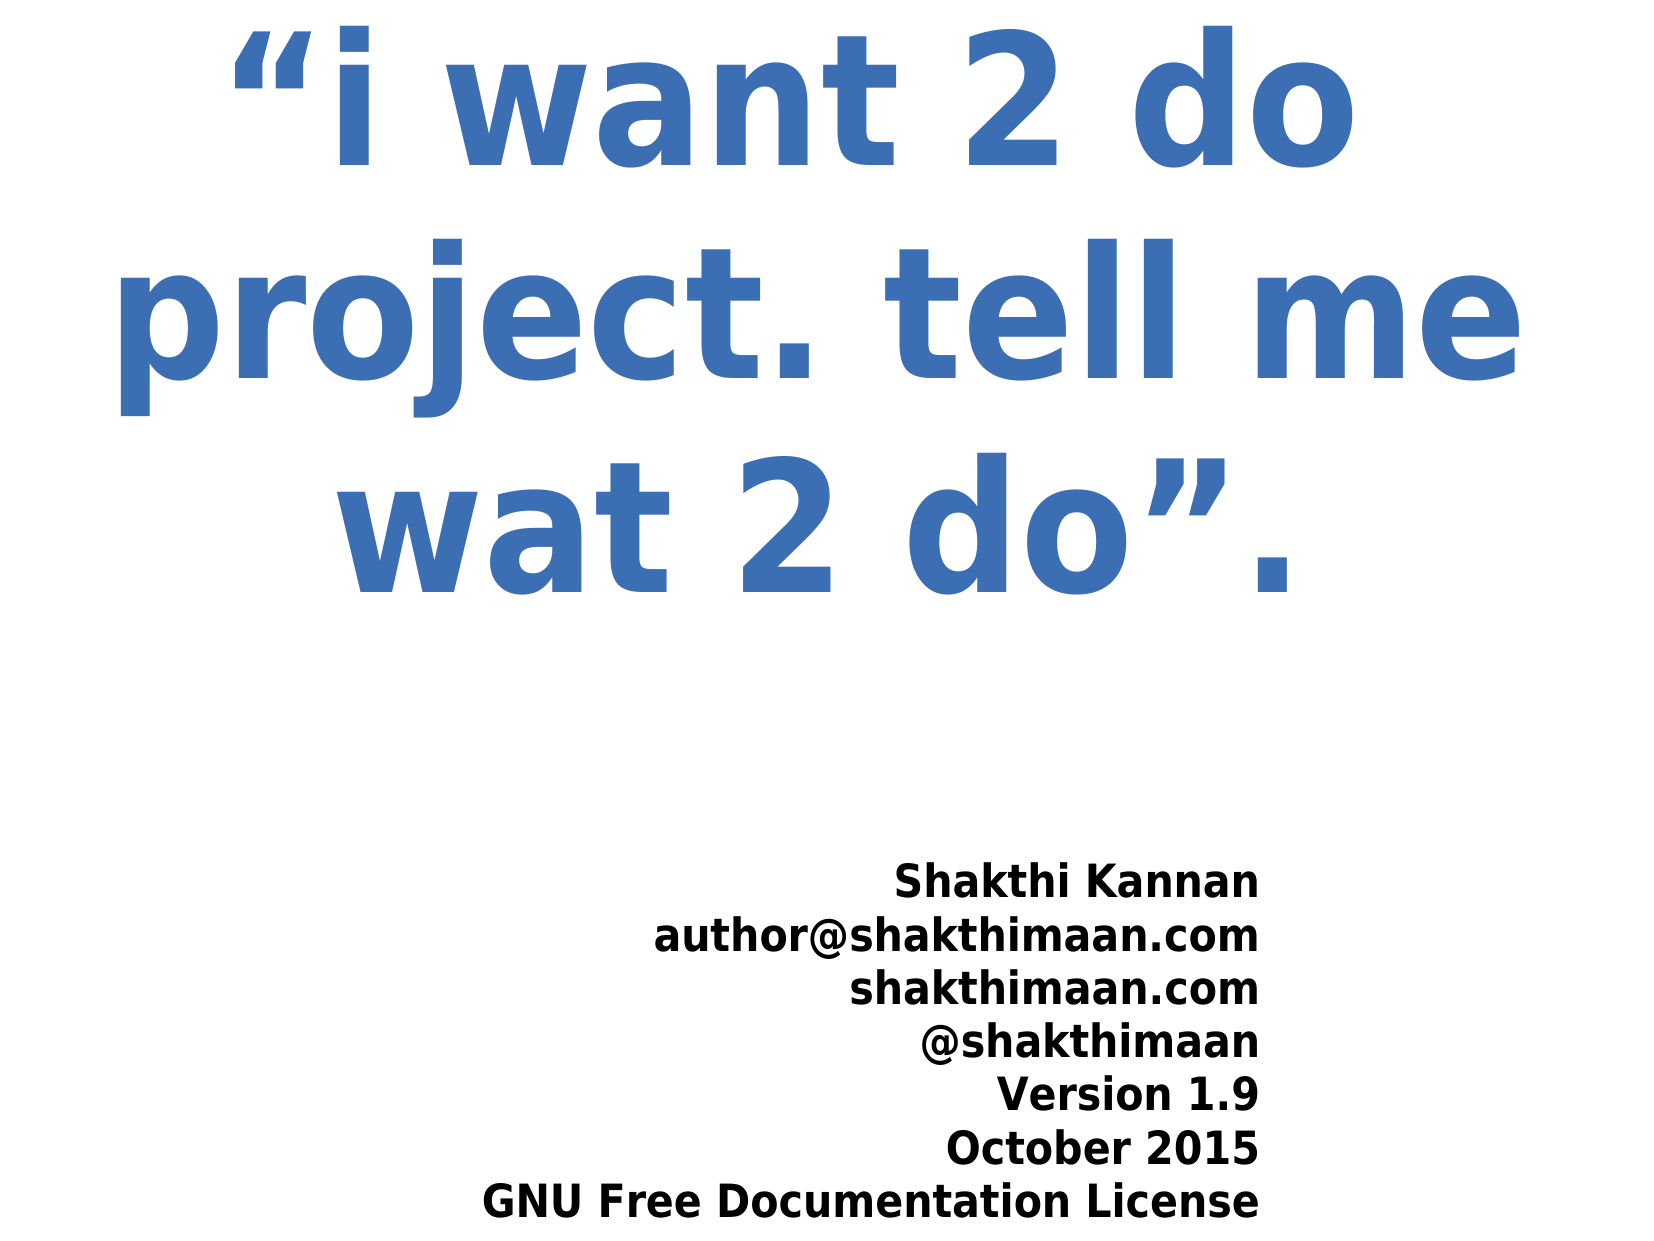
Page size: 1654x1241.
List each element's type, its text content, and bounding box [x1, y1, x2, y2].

text_box Shakthi Kannan author@shakthimaan.com shakthimaan.com @shakthimaan Version 1.9 October 2015 GNU Free Documentation License [300, 847, 1276, 1238]
text_box “i want 2 do project. tell me wat 2 do”. [11, 0, 1625, 857]
